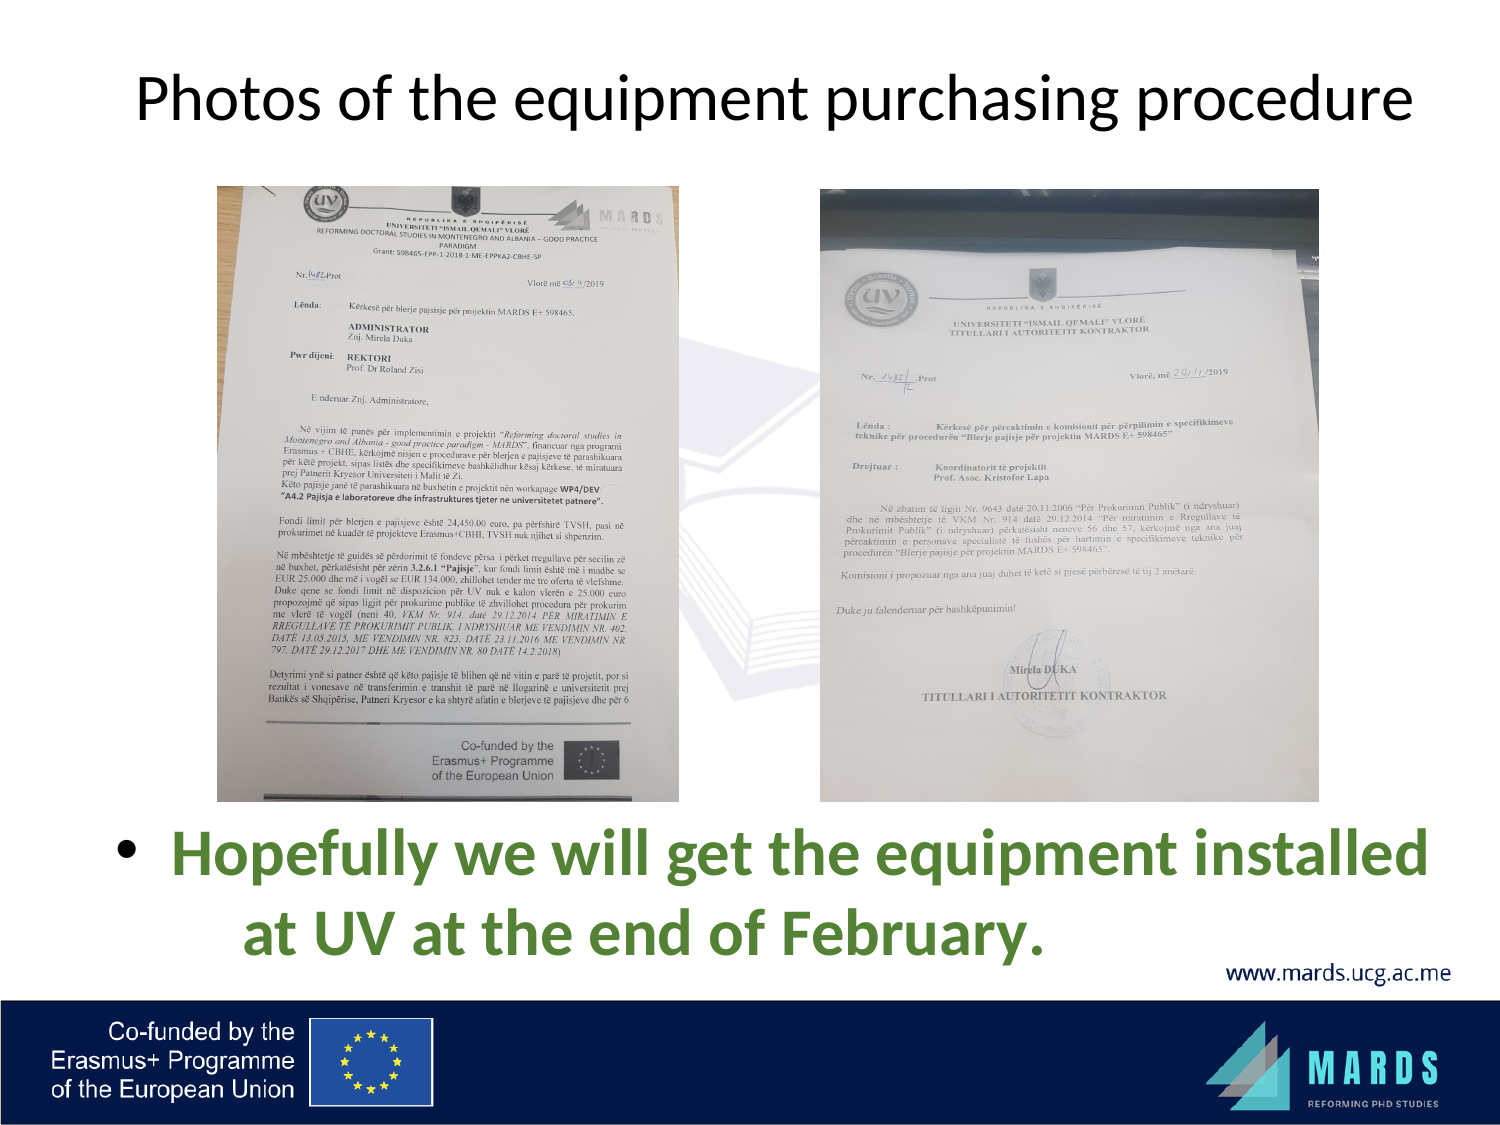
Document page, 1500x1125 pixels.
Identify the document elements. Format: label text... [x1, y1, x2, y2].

picture [820, 189, 1319, 802]
title Photos of the equipment purchasing procedure [75, 45, 1476, 144]
picture [217, 186, 679, 802]
list Hopefully we will get the equipment installed at UV at the end of February. [100, 801, 1451, 985]
